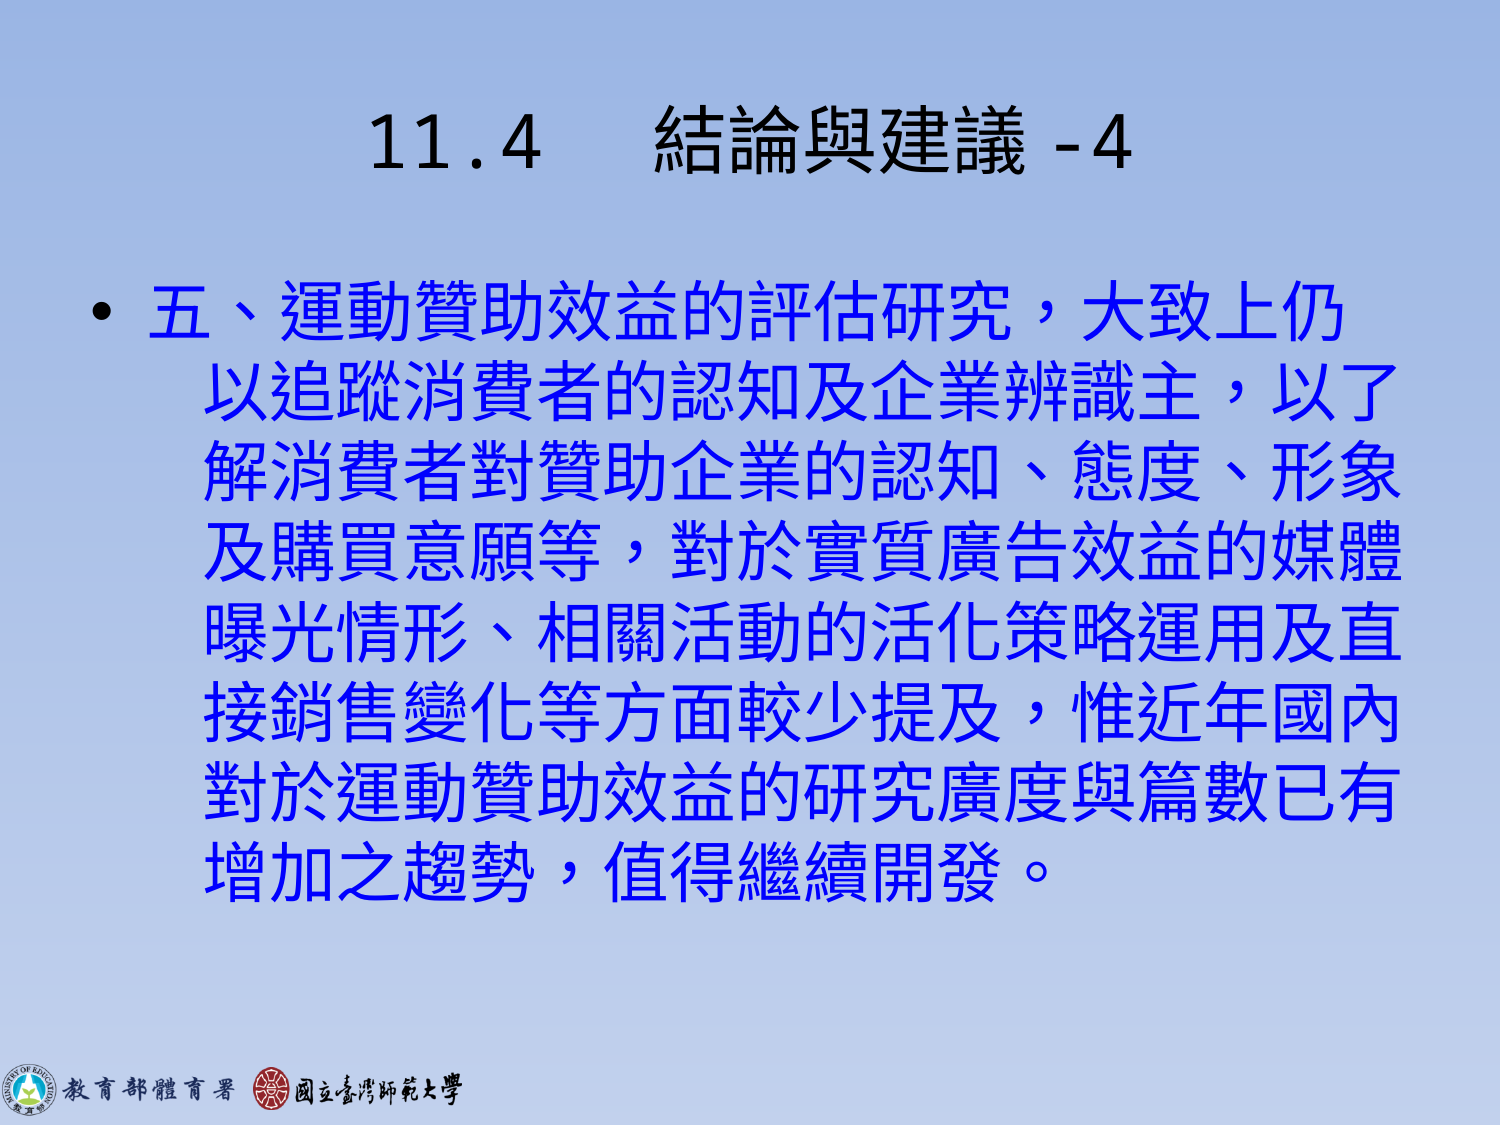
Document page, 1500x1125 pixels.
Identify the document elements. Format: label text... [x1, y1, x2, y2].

title 11.4 結論與建議-4 [75, 45, 1426, 233]
list 五、運動贊助效益的評估研究，大致上仍以追蹤消費者的認知及企業辨識主，以了解消費者對贊助企業的認知、態度、形象及購買意願等，對於實質廣告效益的媒體曝光情形、相關活動的活化策略運用及直接銷售變化等方面較少提及，惟近年國內對於運動贊助效益的研究廣度與篇數已有增加之趨勢，值得繼續開發。 [75, 262, 1426, 1005]
